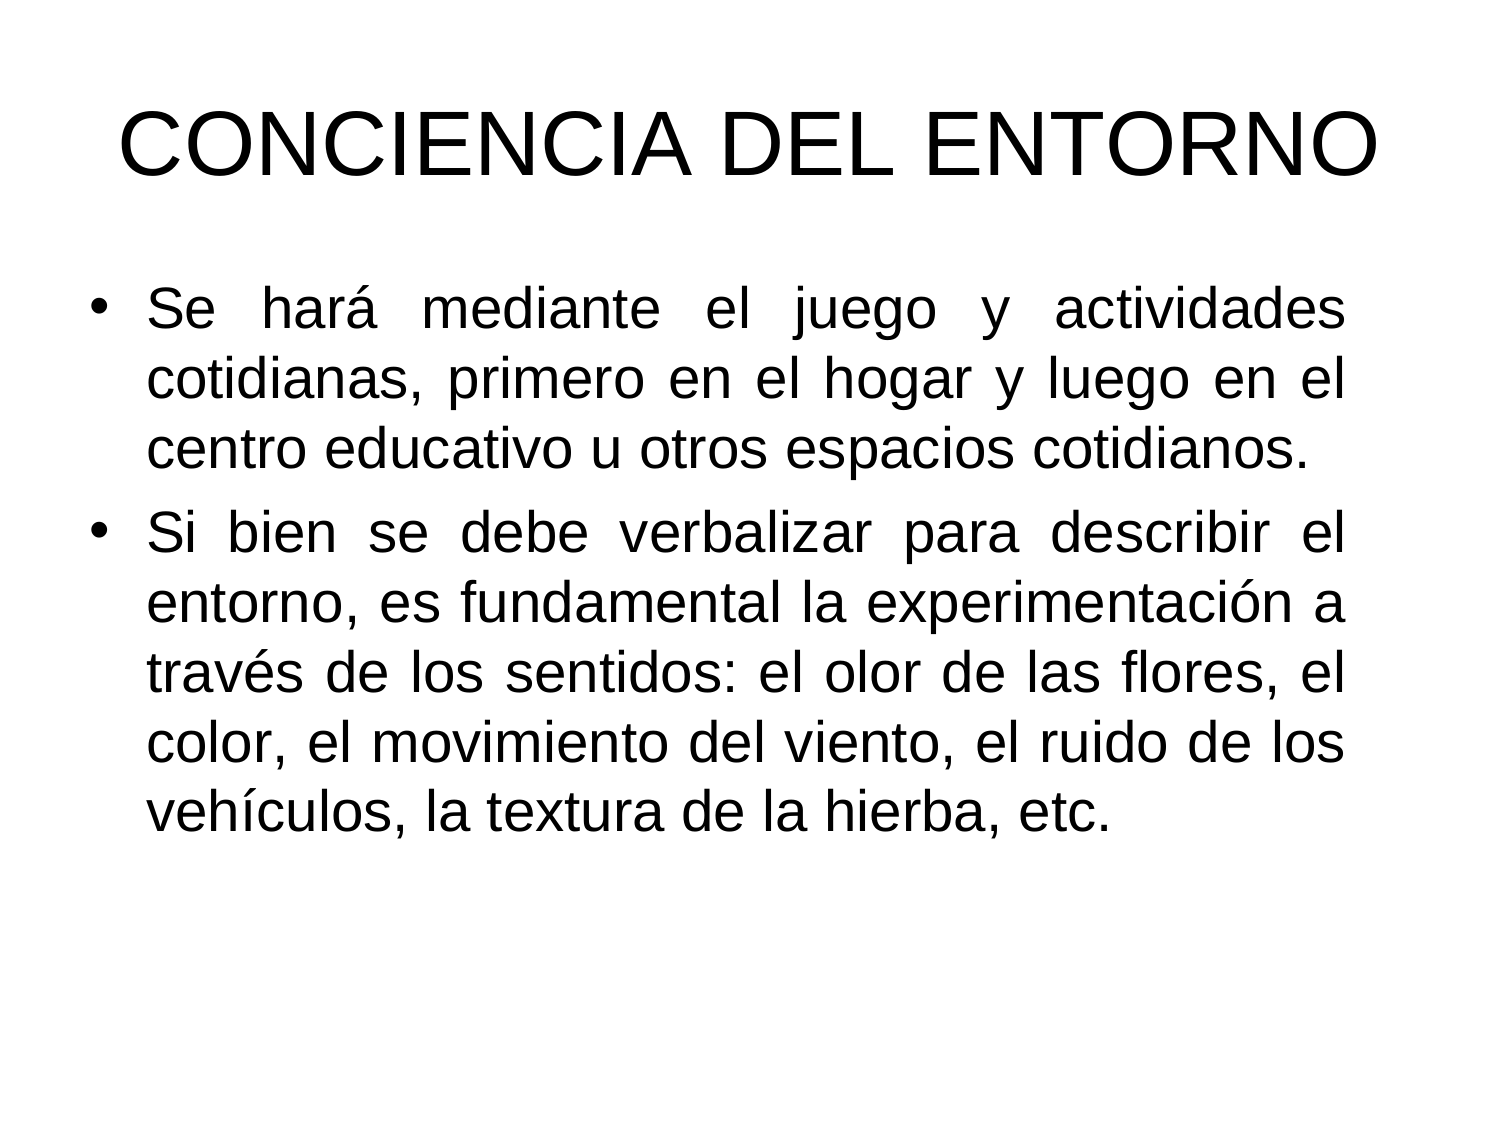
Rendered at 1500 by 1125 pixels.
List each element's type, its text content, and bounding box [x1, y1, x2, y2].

title CONCIENCIA DEL ENTORNO [75, 45, 1426, 233]
list Se hará mediante el juego y actividades cotidianas, primero en el hogar y luego en el centro educativo u otros espacios cotidianos. Si bien se debe verbalizar para describir el entorno, es fundamental la experimentación a través de los sentidos: el olor de las flores, el color, el movimiento del viento, el ruido de los vehículos, la textura de la hierba, etc. [75, 262, 1426, 1005]
